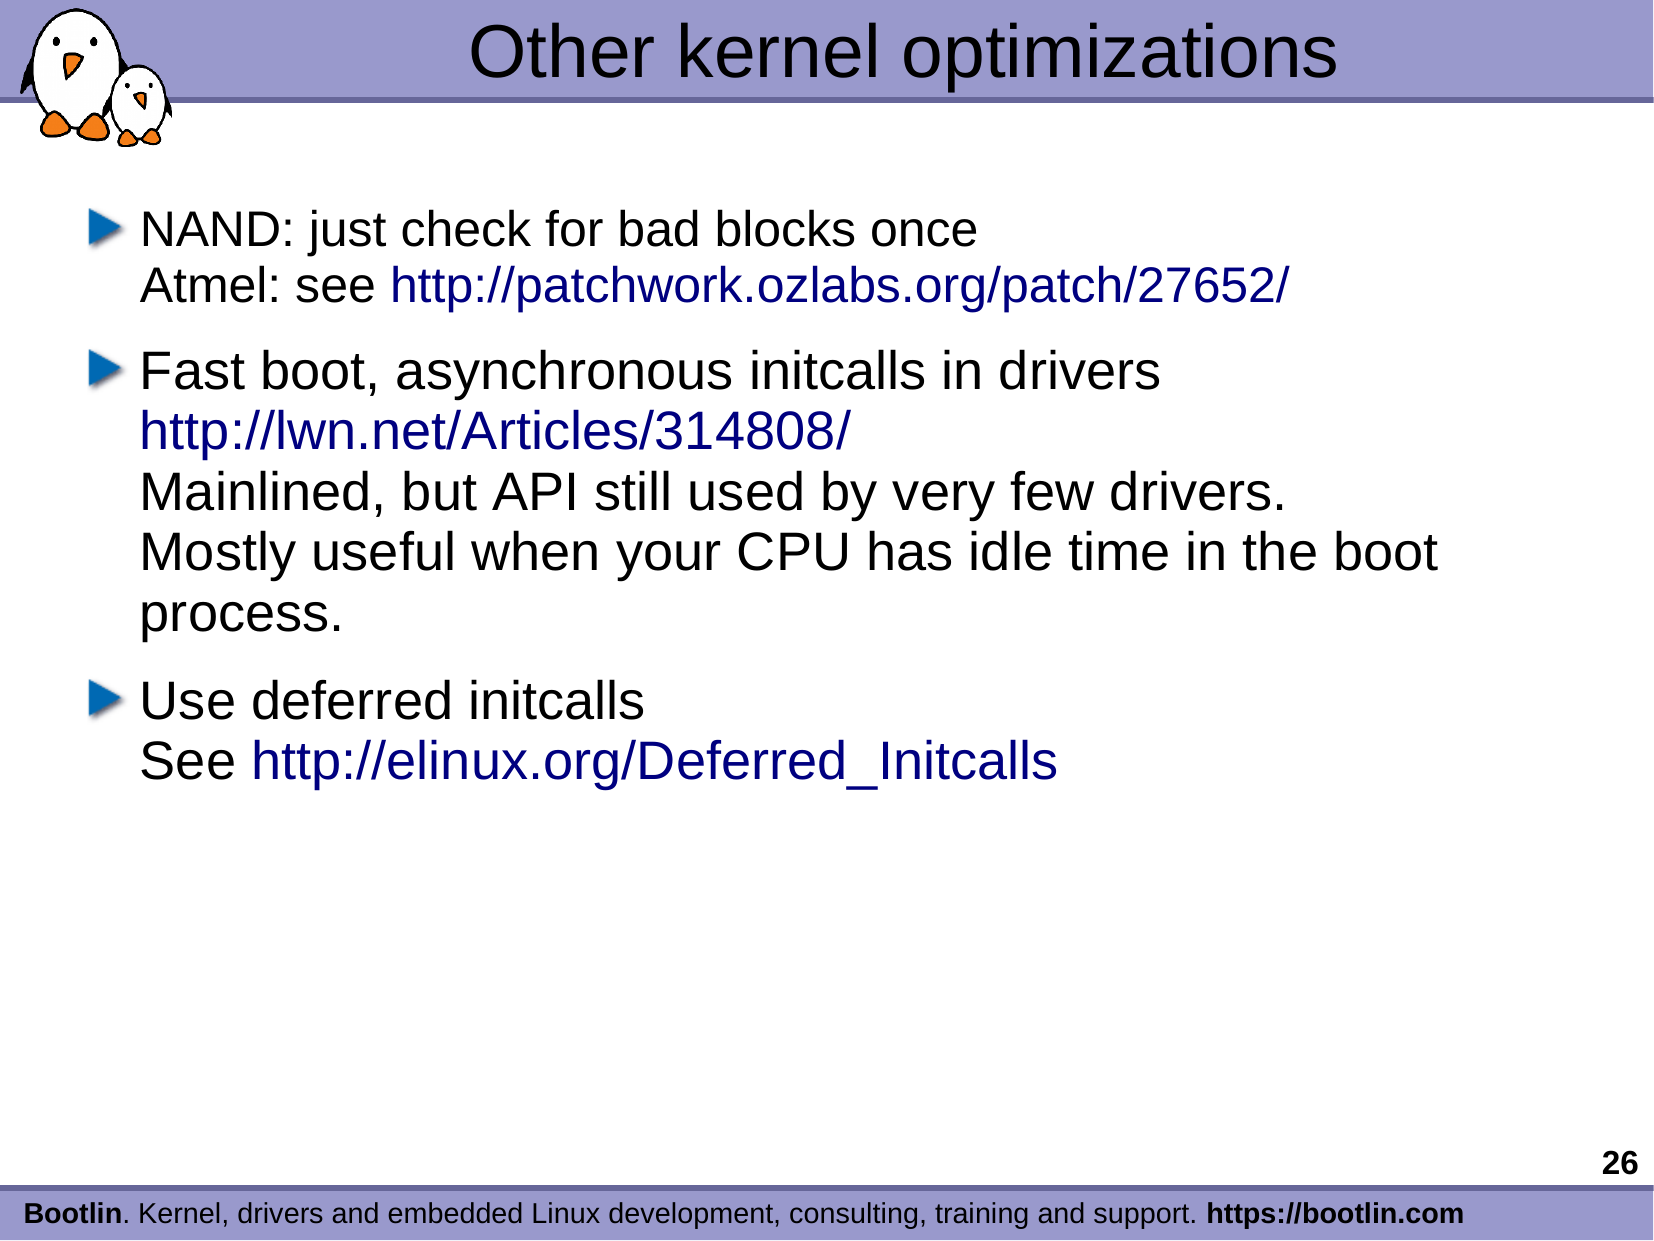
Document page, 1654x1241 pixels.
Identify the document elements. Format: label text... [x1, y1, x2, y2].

list NAND: just check for bad blocks once Atmel: see http://patchwork.ozlabs.org/patch/27652/ Fast boot, asynchronous initcalls in drivers http://lwn.net/Articles/314808/ Mainlined, but API still used by very few drivers. Mostly useful when your CPU has idle time in the boot process. Use deferred initcalls See http://elinux.org/Deferred_Initcalls [68, 201, 1592, 1118]
title Other kernel optimizations [178, 5, 1631, 97]
picture [20, 8, 172, 147]
